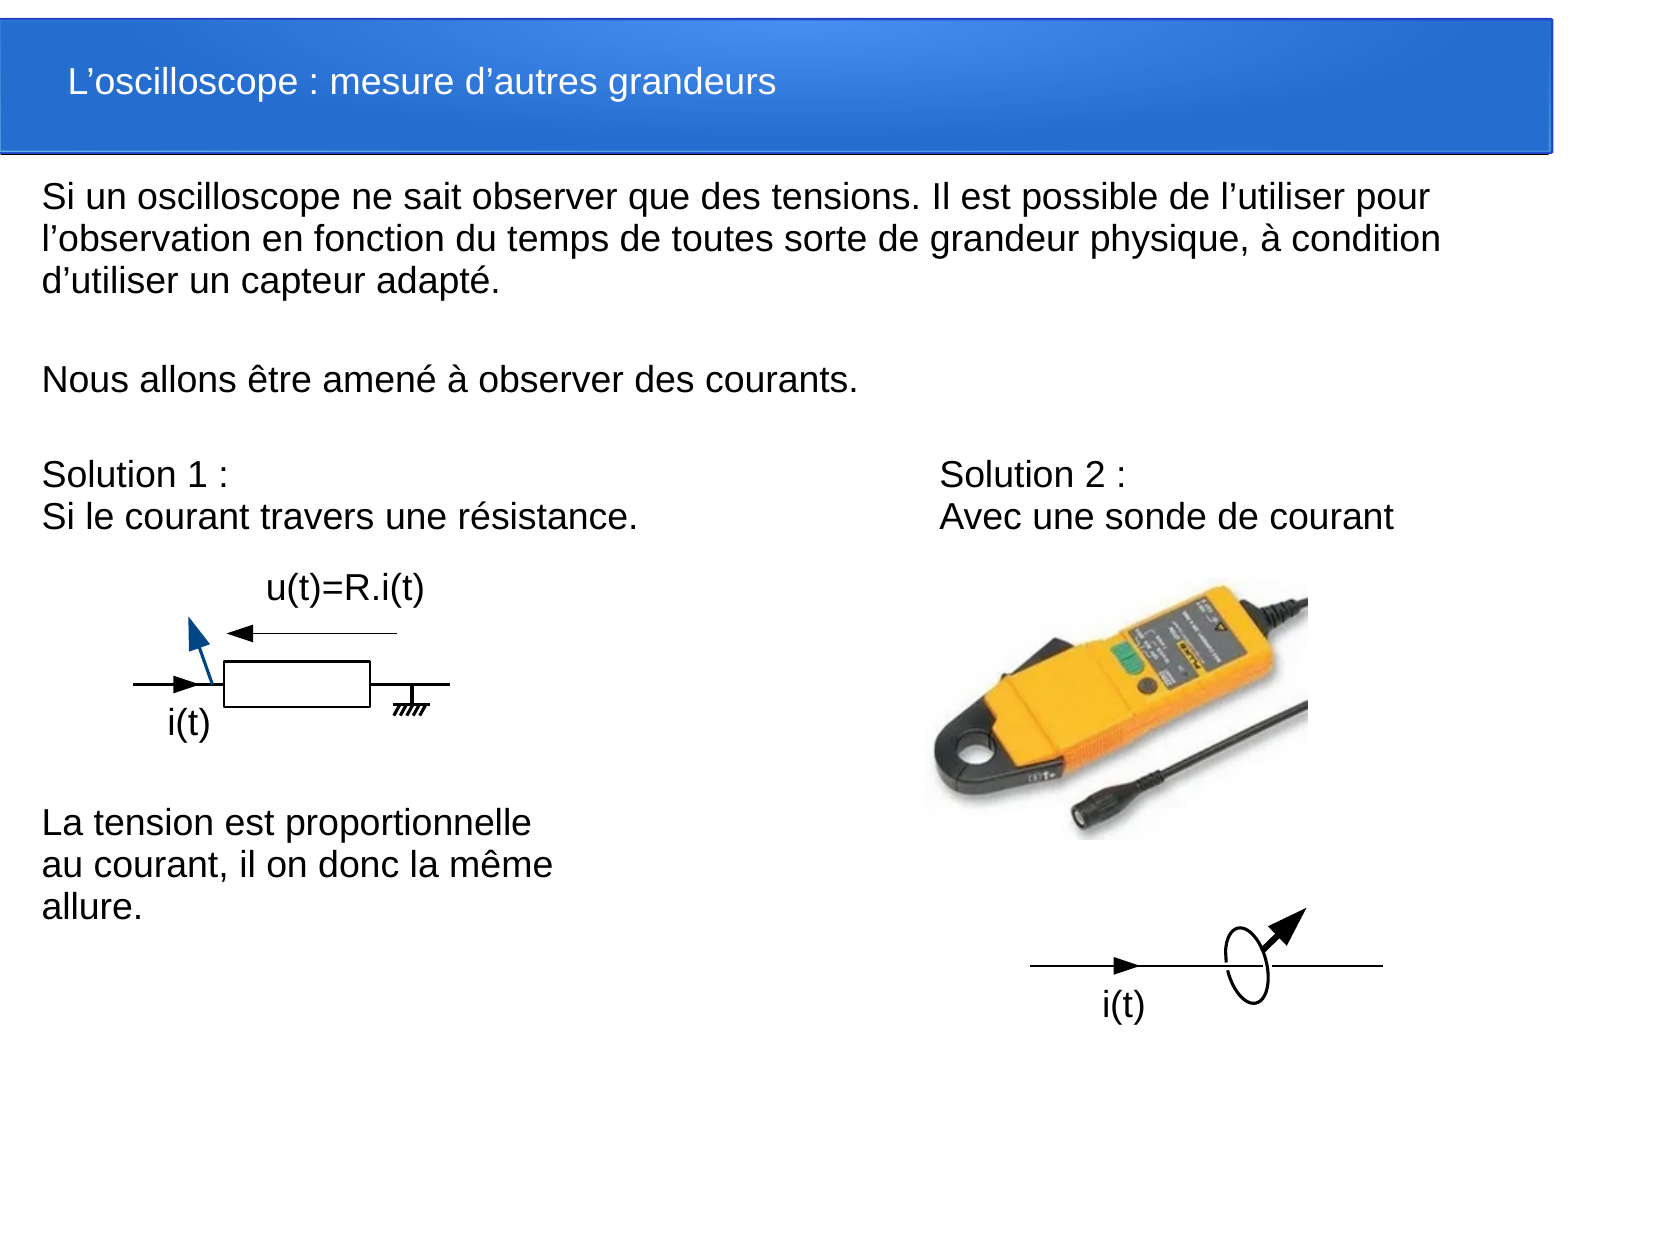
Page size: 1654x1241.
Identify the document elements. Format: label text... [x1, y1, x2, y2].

text_box Si un oscilloscope ne sait observer que des tensions. Il est possible de l’utiliser pour l’observation en fonction du temps de toutes sorte de grandeur physique, à condition d’utiliser un capteur adapté. [26, 168, 1542, 310]
text_box [224, 661, 370, 708]
text_box u(t)=R.i(t) [251, 559, 459, 631]
text_box i(t) [152, 694, 233, 766]
picture [924, 578, 1308, 840]
text_box Solution 2 : Avec une sonde de courant [924, 446, 1565, 545]
text_box Nous allons être amené à observer des courants. [26, 351, 1542, 409]
text_box Solution 1 : Si le courant travers une résistance. [26, 445, 667, 545]
text_box L’oscilloscope : mesure d’autres grandeurs [53, 53, 927, 111]
text_box i(t) [1087, 975, 1177, 1048]
text_box La tension est proportionnelle au courant, il on donc la même allure. [26, 794, 594, 936]
